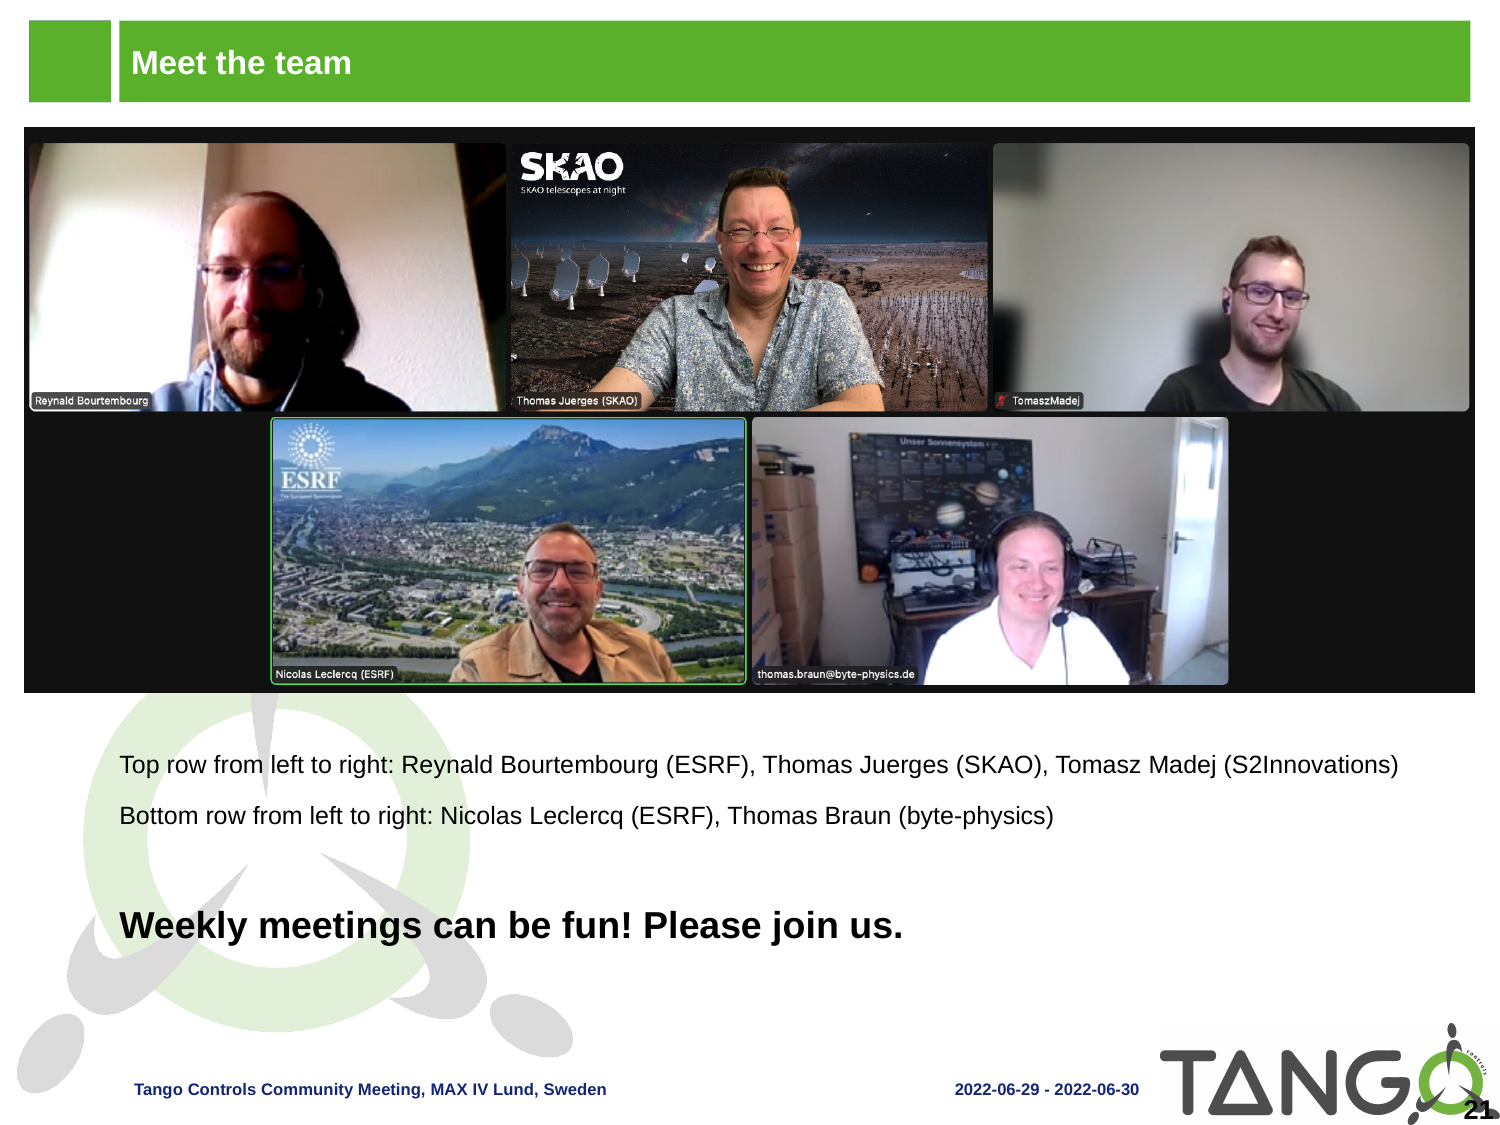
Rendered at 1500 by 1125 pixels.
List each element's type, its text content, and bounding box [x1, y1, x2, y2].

picture [1160, 1023, 1500, 1125]
picture [17, 127, 1475, 1093]
list Top row from left to right: Reynald Bourtembourg (ESRF), Thomas Juerges (SKAO), Tomasz Madej (S2Innovations) Bottom row from left to right: Nicolas Leclercq (ESRF), Thomas Braun (byte-physics) Weekly meetings can be fun! Please join us. [119, 748, 1471, 1012]
title Meet the team [119, 20, 1471, 103]
slide_number <number> [1403, 1038, 1494, 1125]
